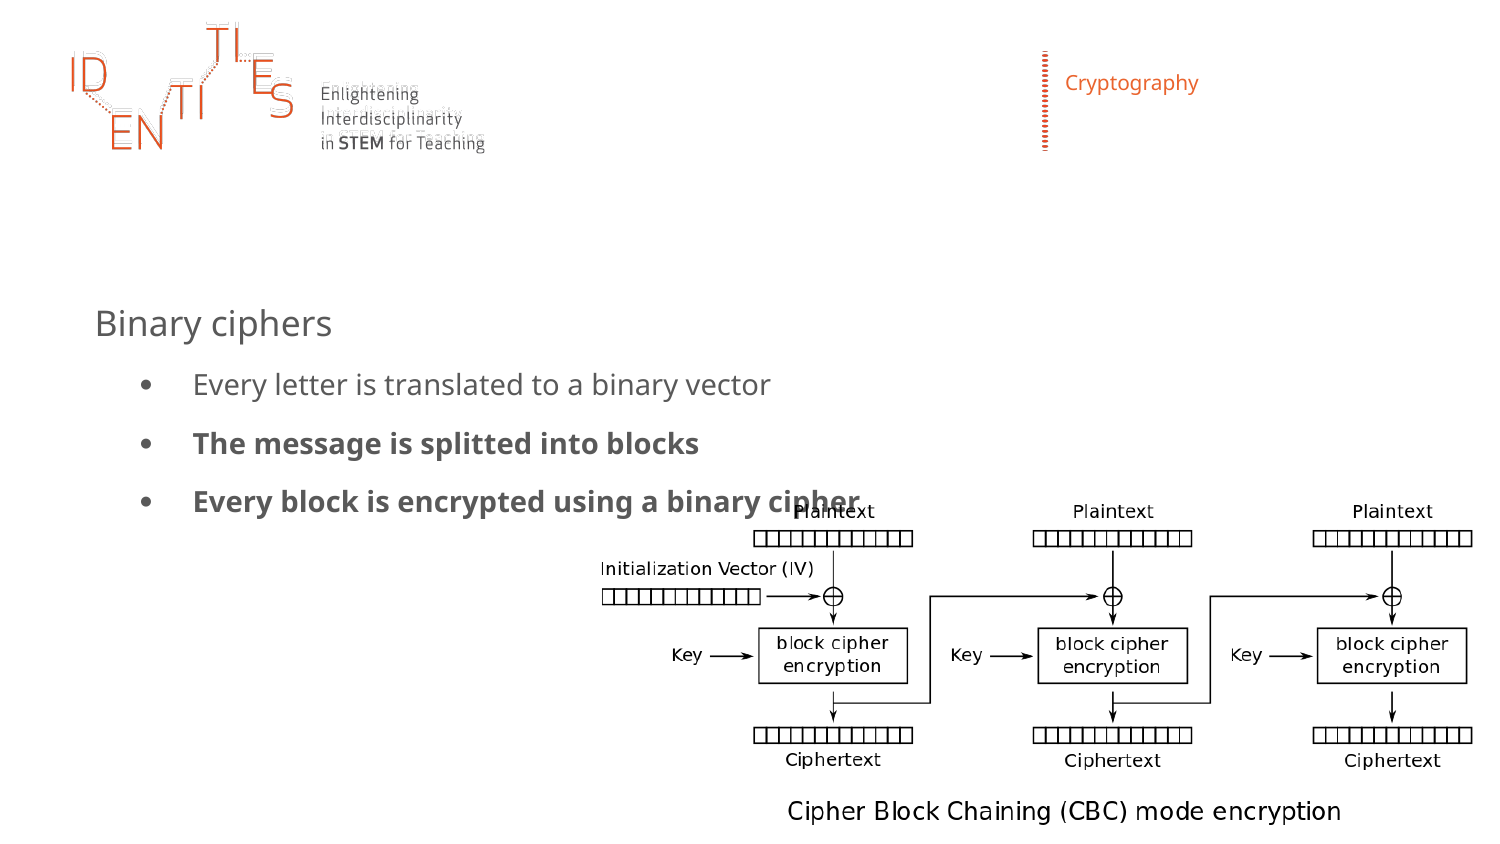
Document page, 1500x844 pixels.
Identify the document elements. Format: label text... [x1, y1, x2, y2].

text_box Cryptography [1050, 61, 1472, 168]
text_box Binary ciphers Every letter is translated to a binary vector The message is splitted into blocks Every block is encrypted using a binary cipher [79, 264, 1396, 816]
picture [1042, 51, 1051, 151]
picture [71, 18, 485, 157]
picture [592, 476, 1500, 844]
